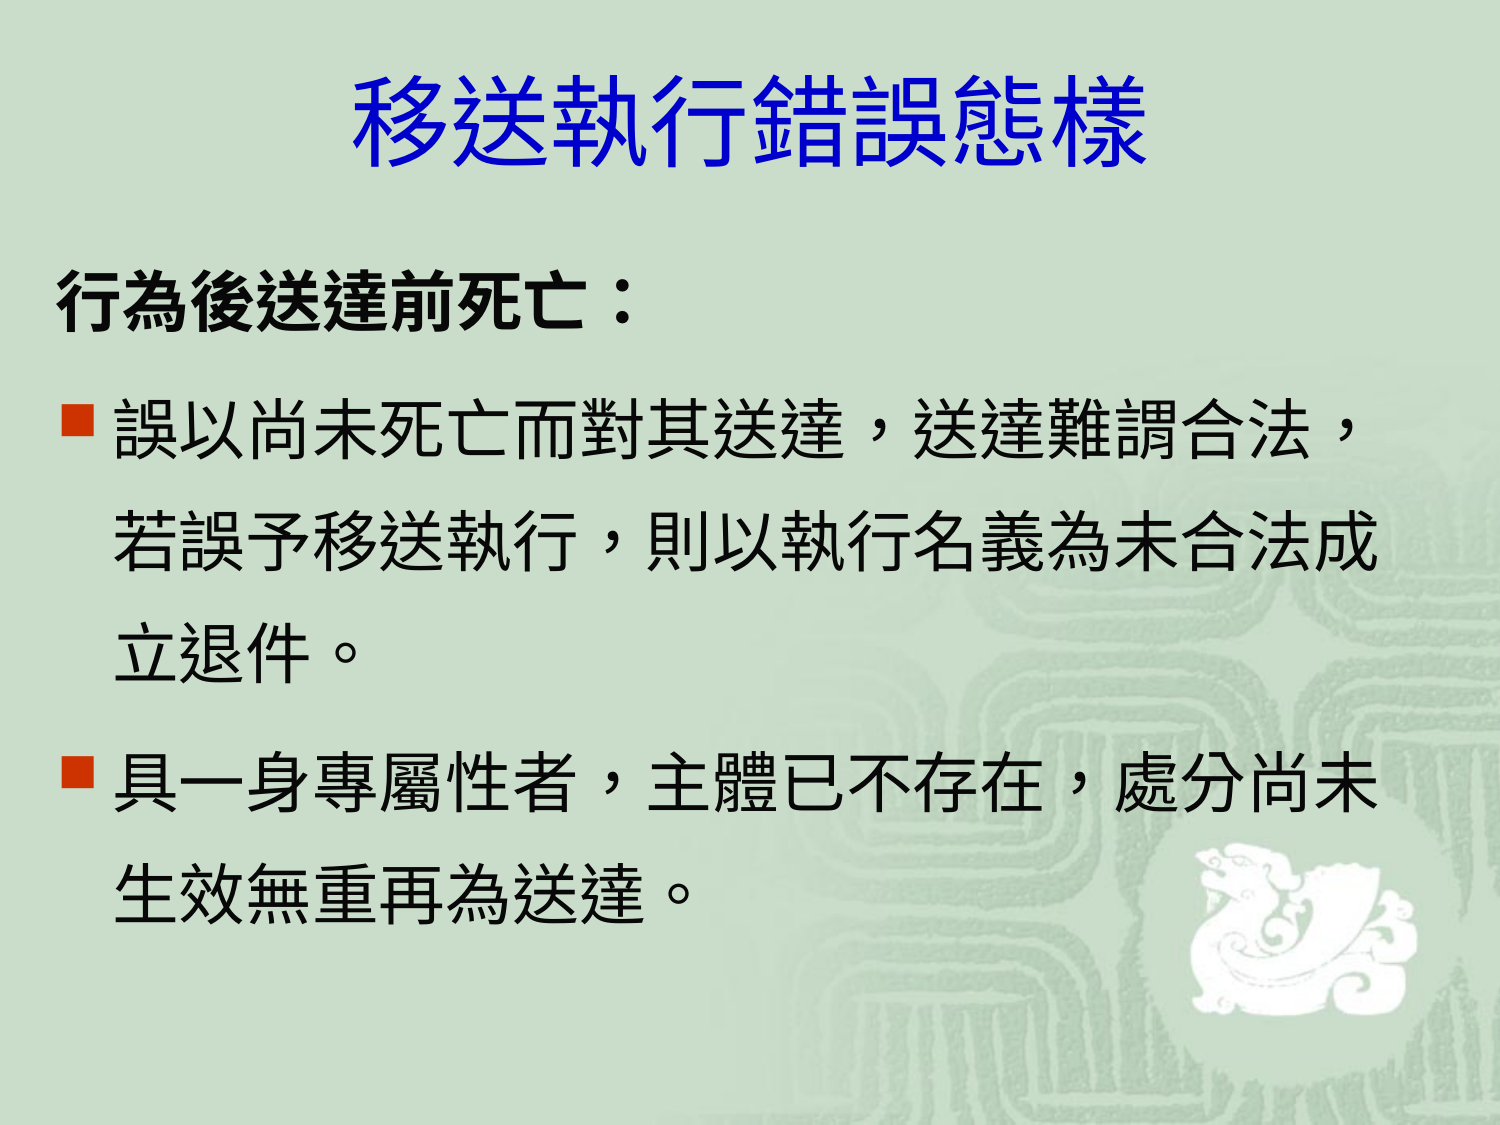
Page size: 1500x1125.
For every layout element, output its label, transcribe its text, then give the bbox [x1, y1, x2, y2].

title 移送執行錯誤態樣 [88, 65, 1412, 174]
picture [0, 0, 1500, 1125]
list 行為後送達前死亡： 誤以尚未死亡而對其送達，送達難謂合法，若誤予移送執行，則以執行名義為未合法成立退件。 具一身專屬性者，主體已不存在，處分尚未生效無重再為送達。 [41, 219, 1459, 1000]
